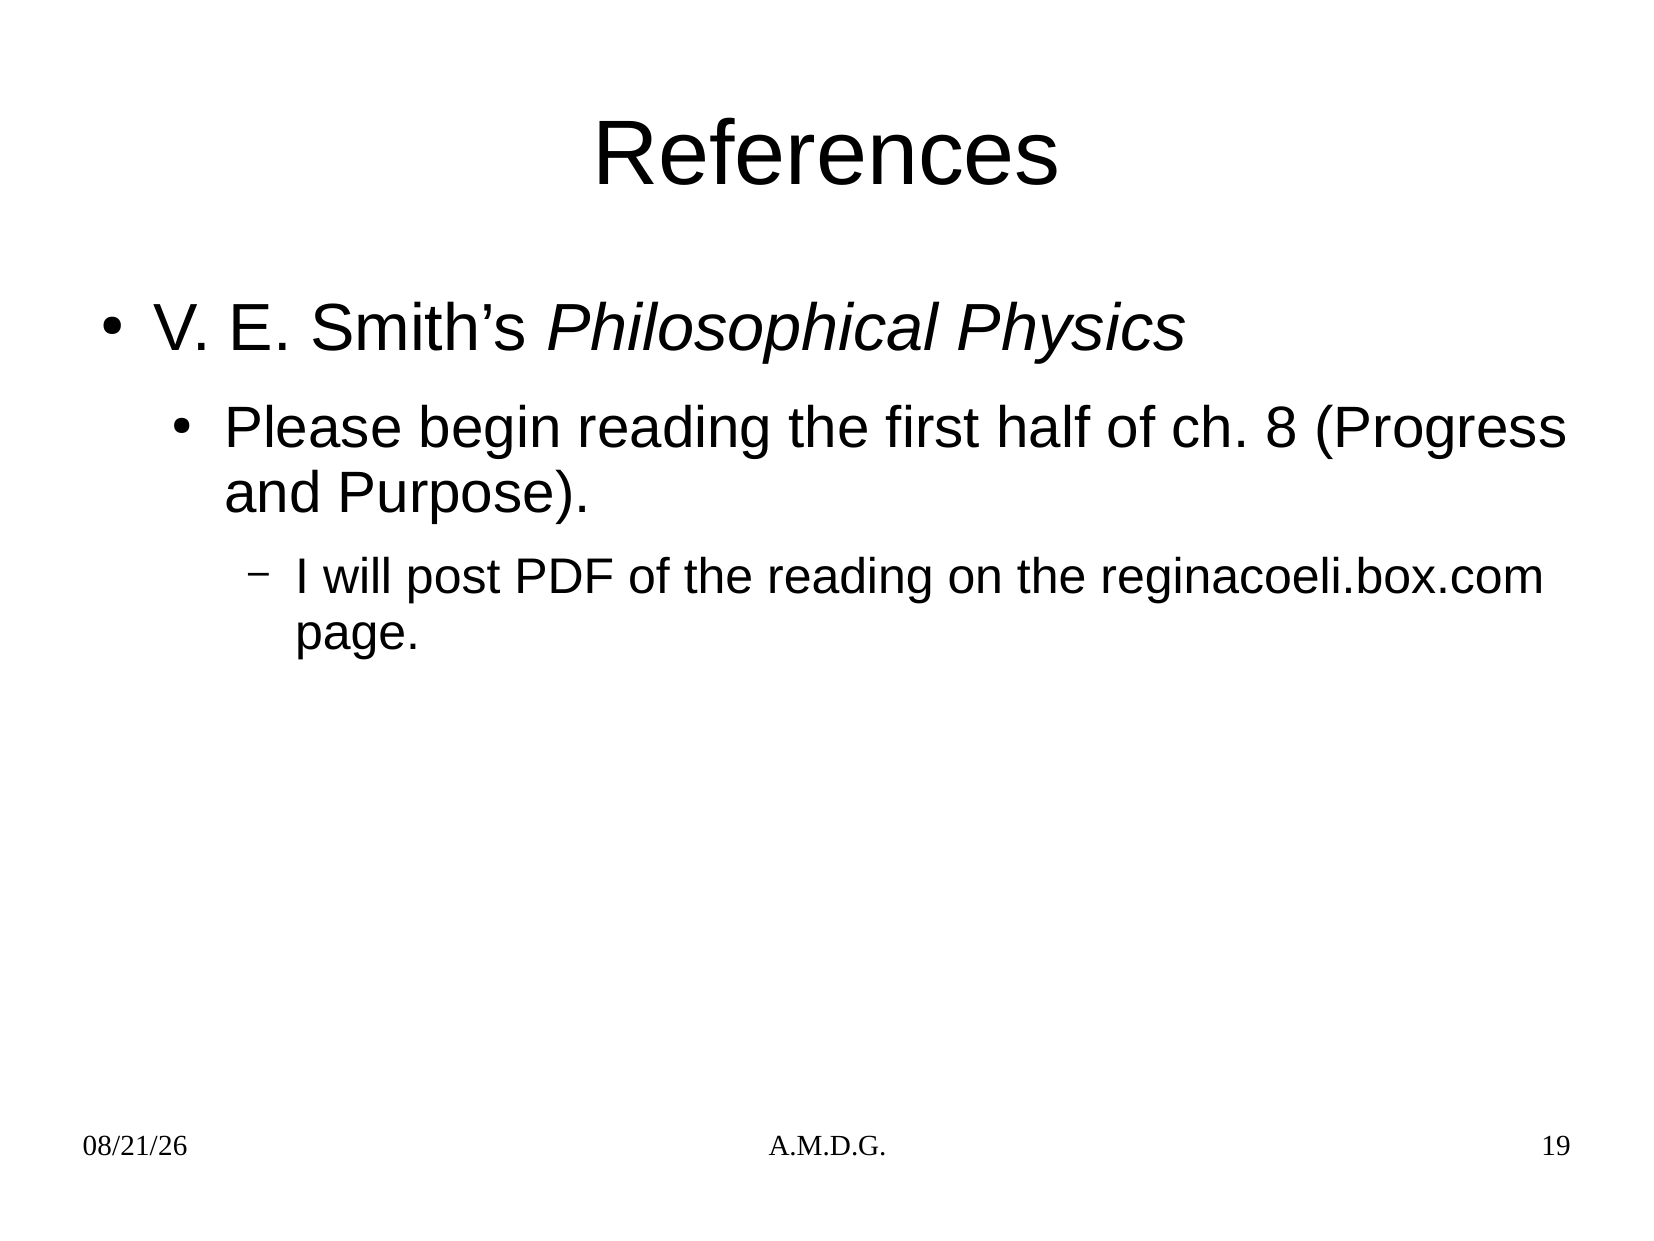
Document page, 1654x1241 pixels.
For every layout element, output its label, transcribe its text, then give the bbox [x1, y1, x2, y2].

list V. E. Smith’s Philosophical Physics Please begin reading the first half of ch. 8 (Progress and Purpose). I will post PDF of the reading on the reginacoeli.box.com page. [82, 290, 1571, 1109]
title References [82, 49, 1571, 257]
